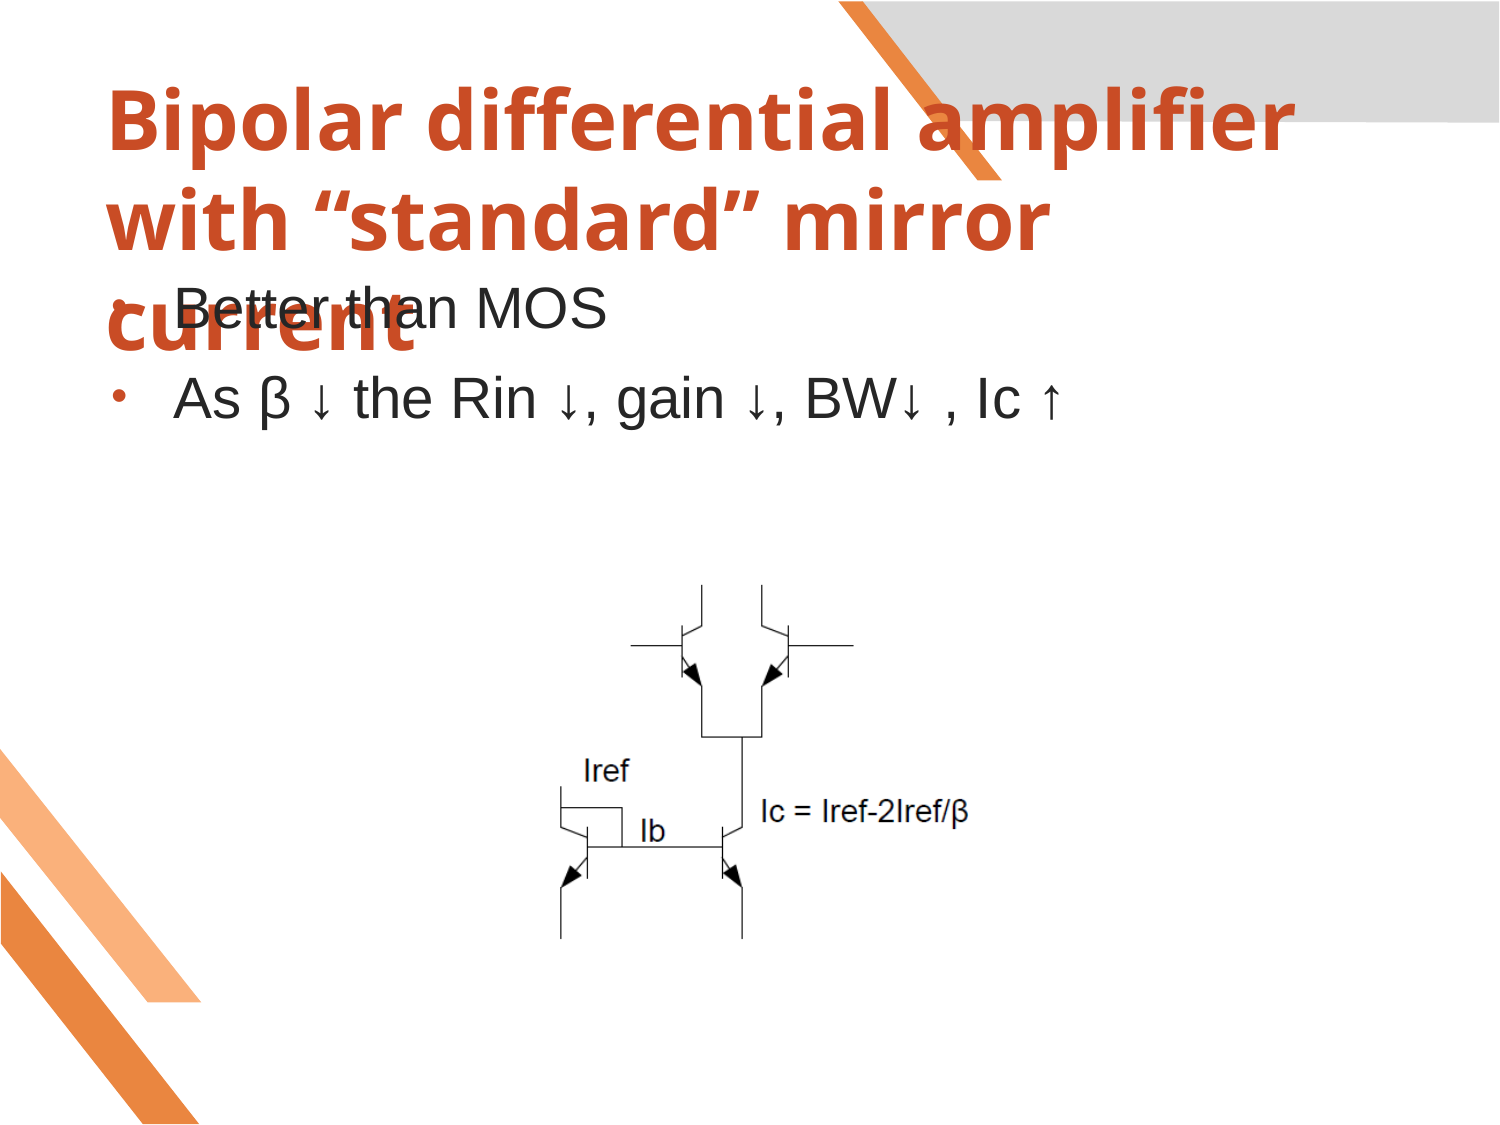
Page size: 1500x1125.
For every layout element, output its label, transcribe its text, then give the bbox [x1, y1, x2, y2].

picture [431, 519, 1013, 1012]
title Bipolar differential amplifier with “standard” mirror current [75, 59, 1353, 192]
list Better than MOS As β ↓ the Rin ↓, gain ↓, BW↓ , Ic ↑ [75, 262, 1426, 1013]
